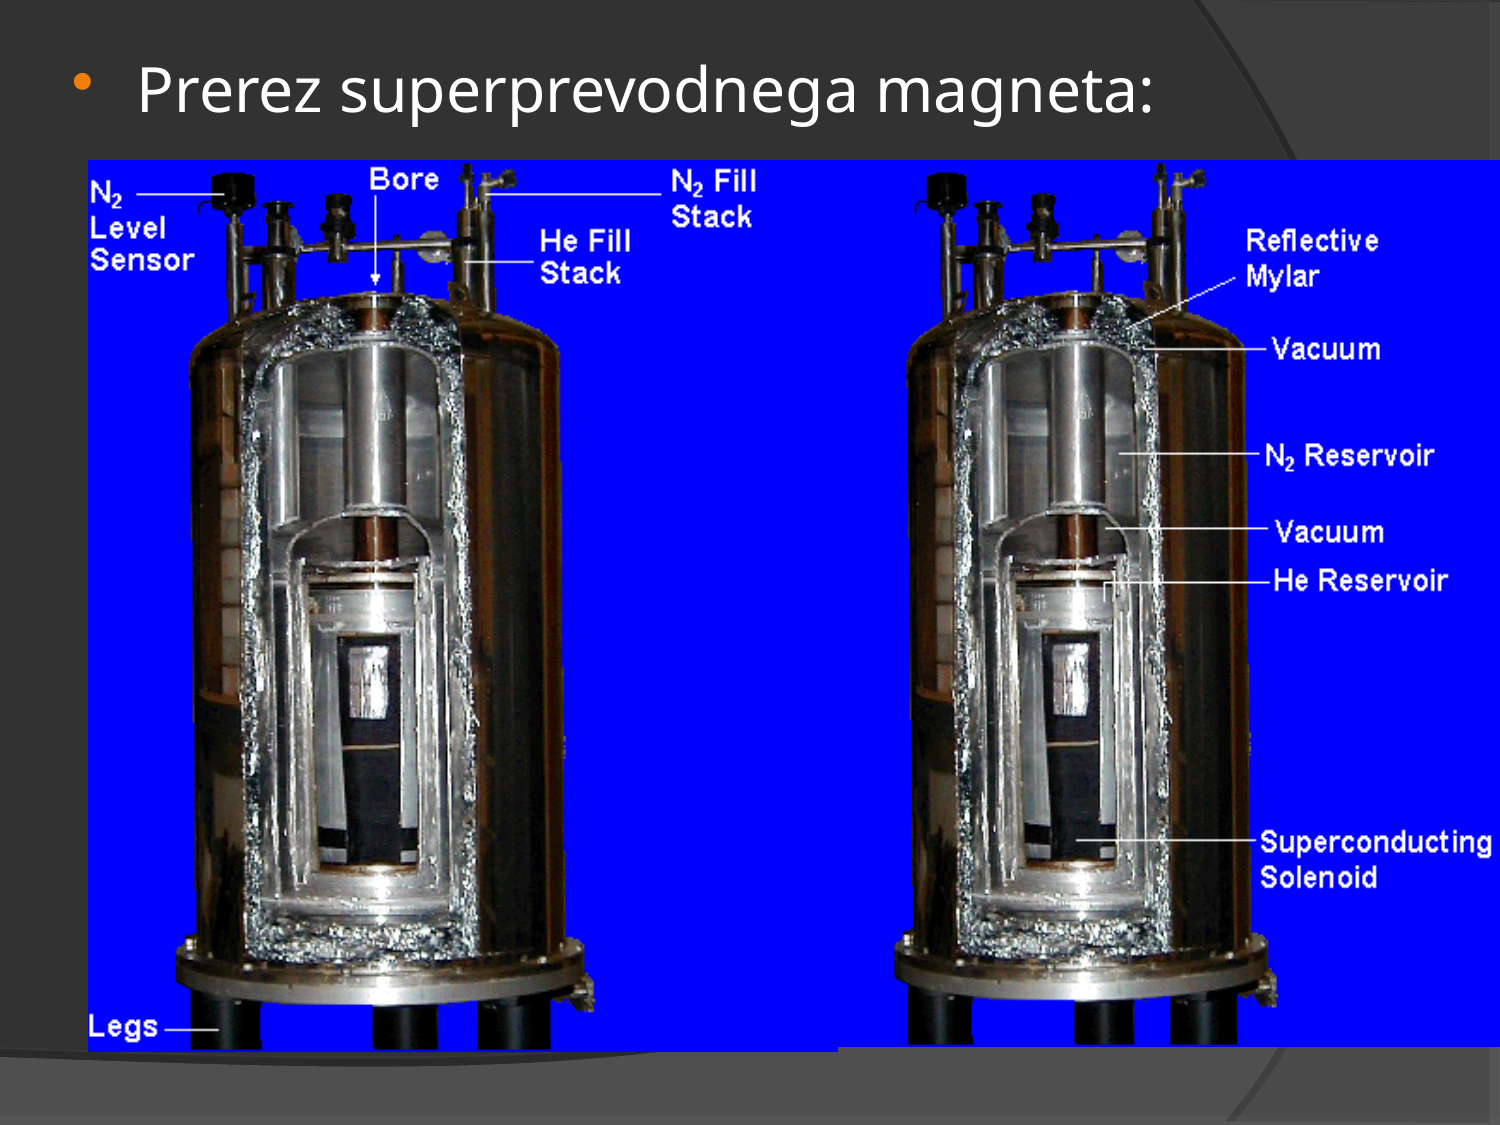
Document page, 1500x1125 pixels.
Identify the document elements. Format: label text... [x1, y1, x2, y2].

picture [88, 160, 1500, 1052]
list Prerez superprevodnega magneta: [53, 42, 1447, 1059]
